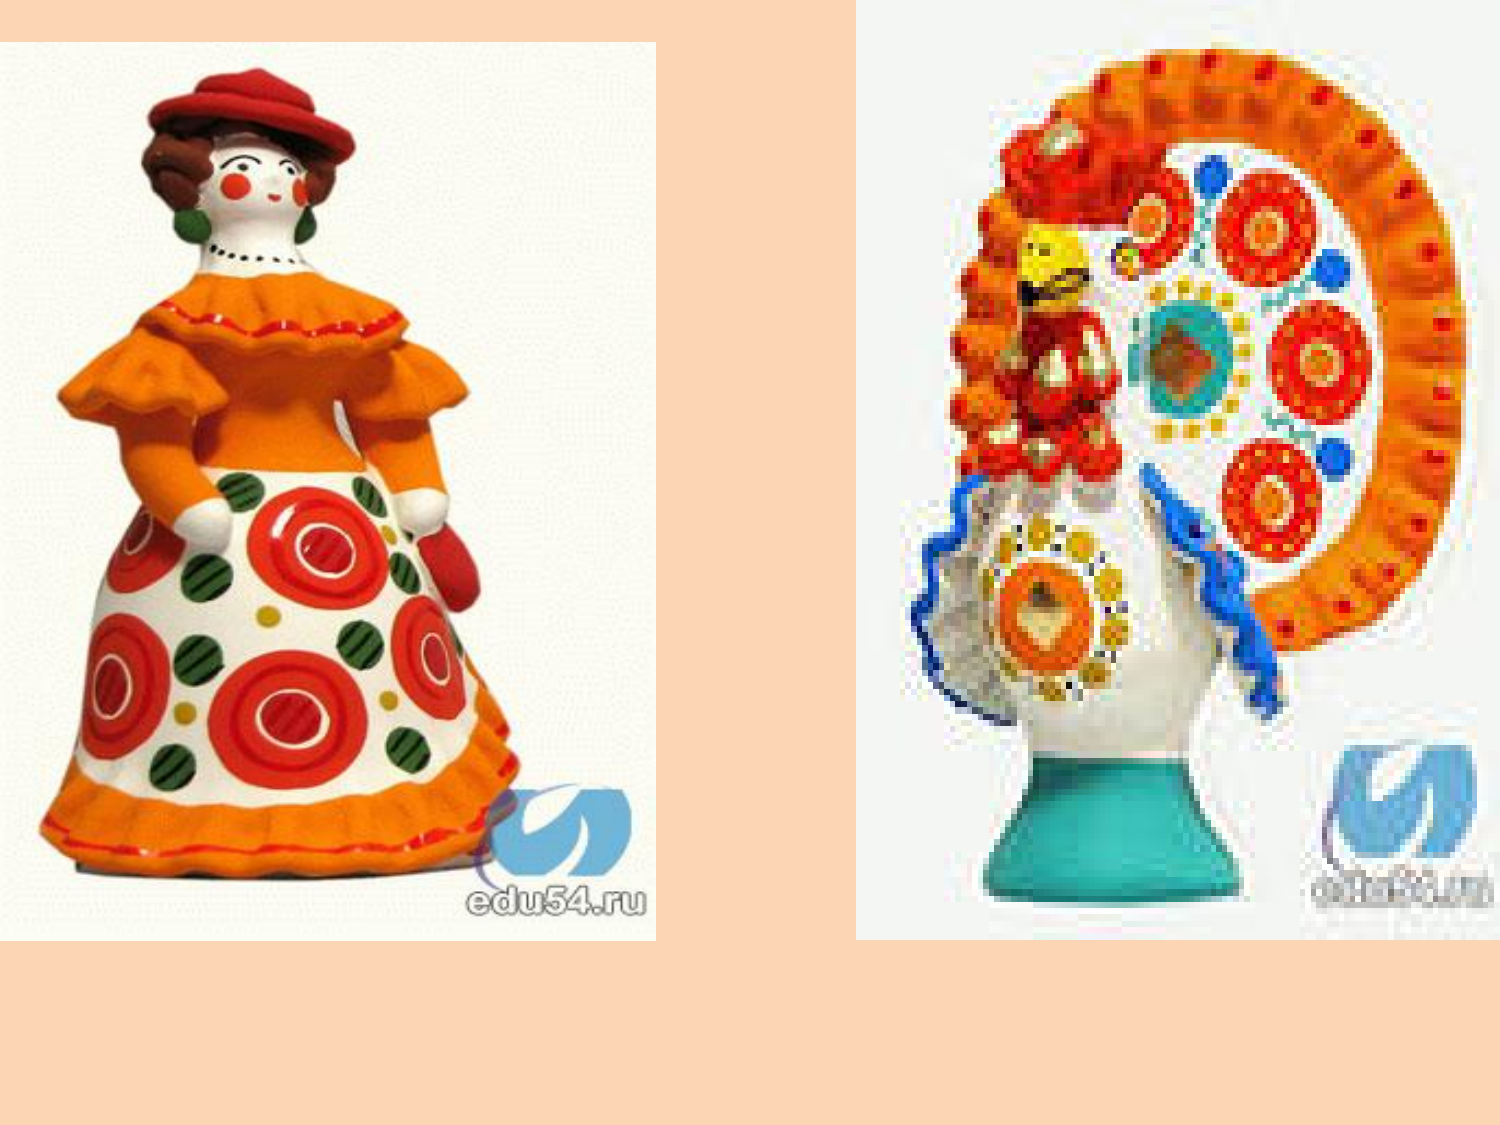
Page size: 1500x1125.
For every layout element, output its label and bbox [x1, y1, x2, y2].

picture [856, 0, 1500, 940]
picture [0, 42, 656, 941]
